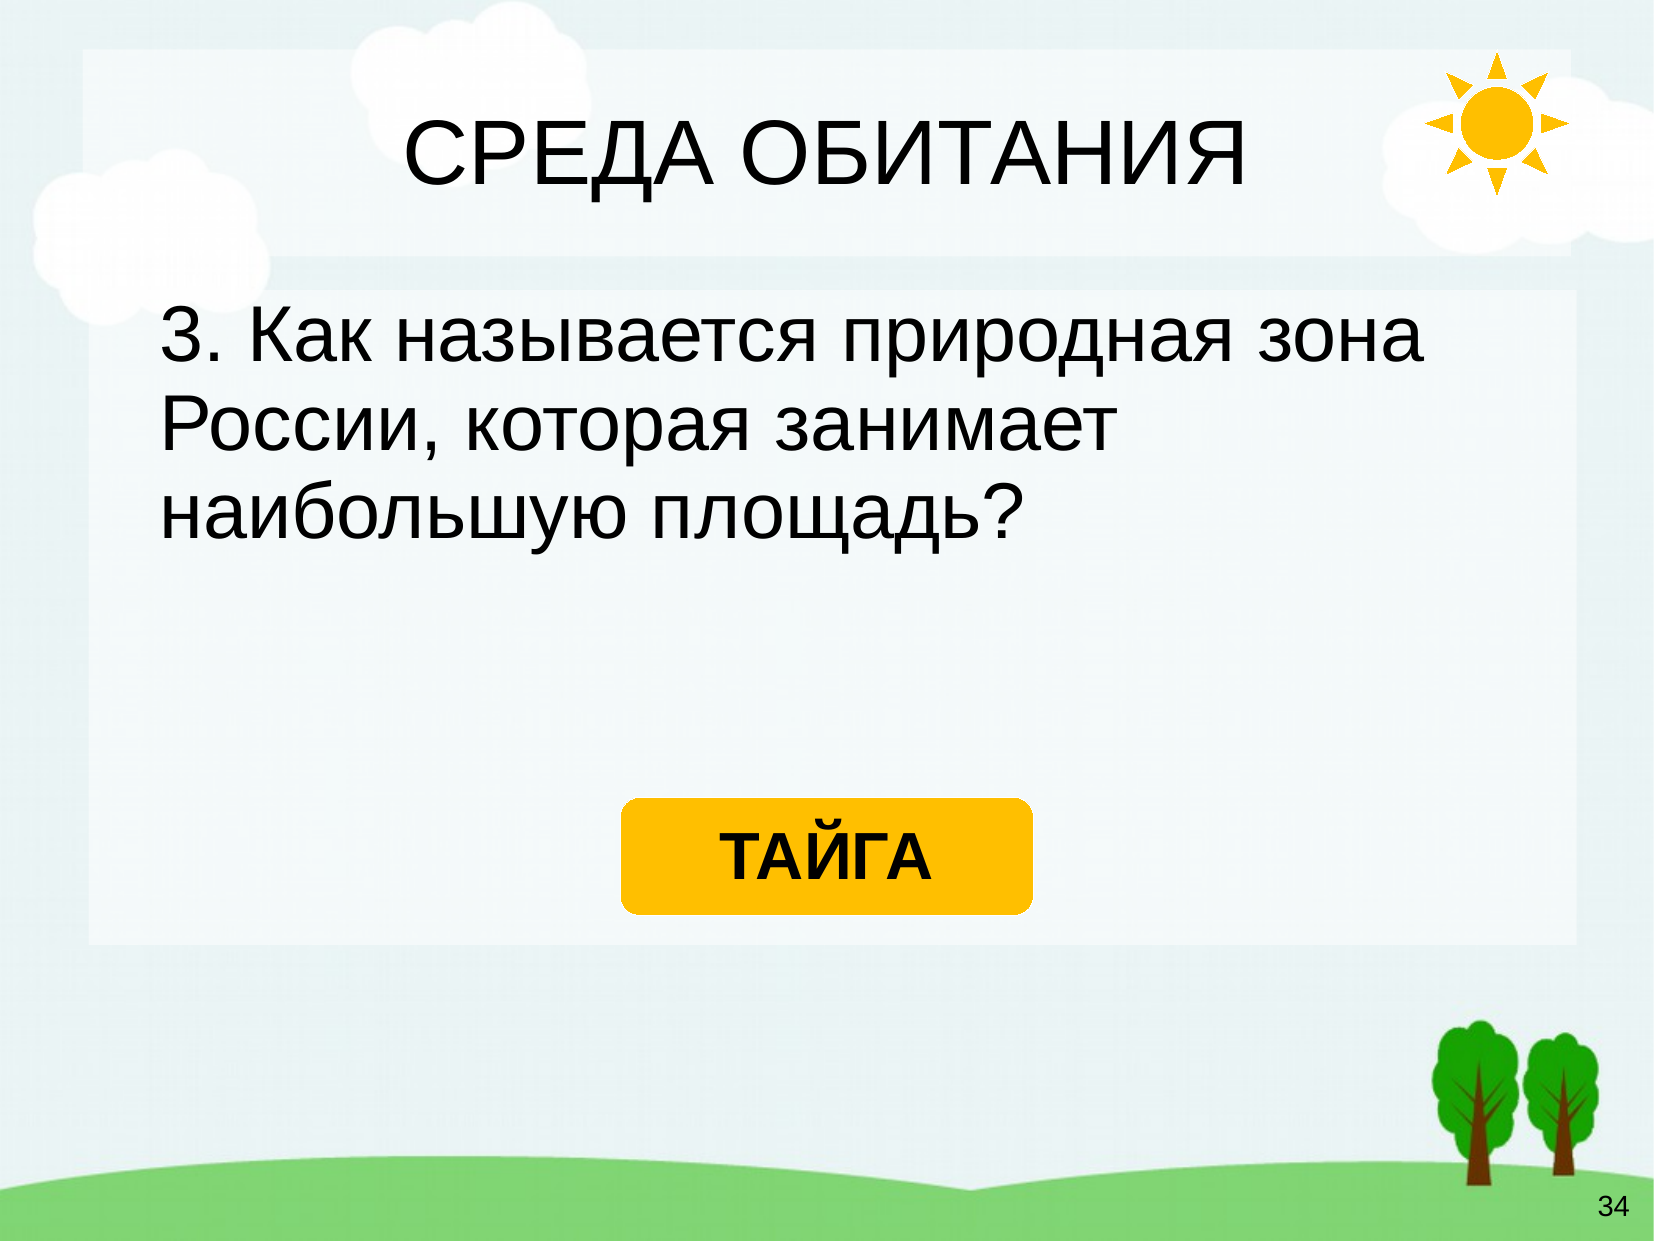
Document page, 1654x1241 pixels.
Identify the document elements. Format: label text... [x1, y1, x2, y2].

title СРЕДА ОБИТАНИЯ [82, 49, 1571, 257]
text_box [1444, 71, 1474, 100]
text_box [1486, 167, 1508, 198]
picture [0, 0, 1654, 1241]
list 3. Как называется природная зона России, которая занимает наибольшую площадь? [88, 290, 1577, 945]
text_box [1423, 112, 1454, 134]
text_box [1520, 146, 1550, 176]
text_box [1540, 112, 1571, 134]
text_box [1444, 146, 1474, 176]
text_box [1460, 86, 1535, 161]
text_box [1520, 71, 1550, 100]
text_box ТАЙГА [620, 797, 1034, 916]
text_box [1486, 49, 1508, 80]
